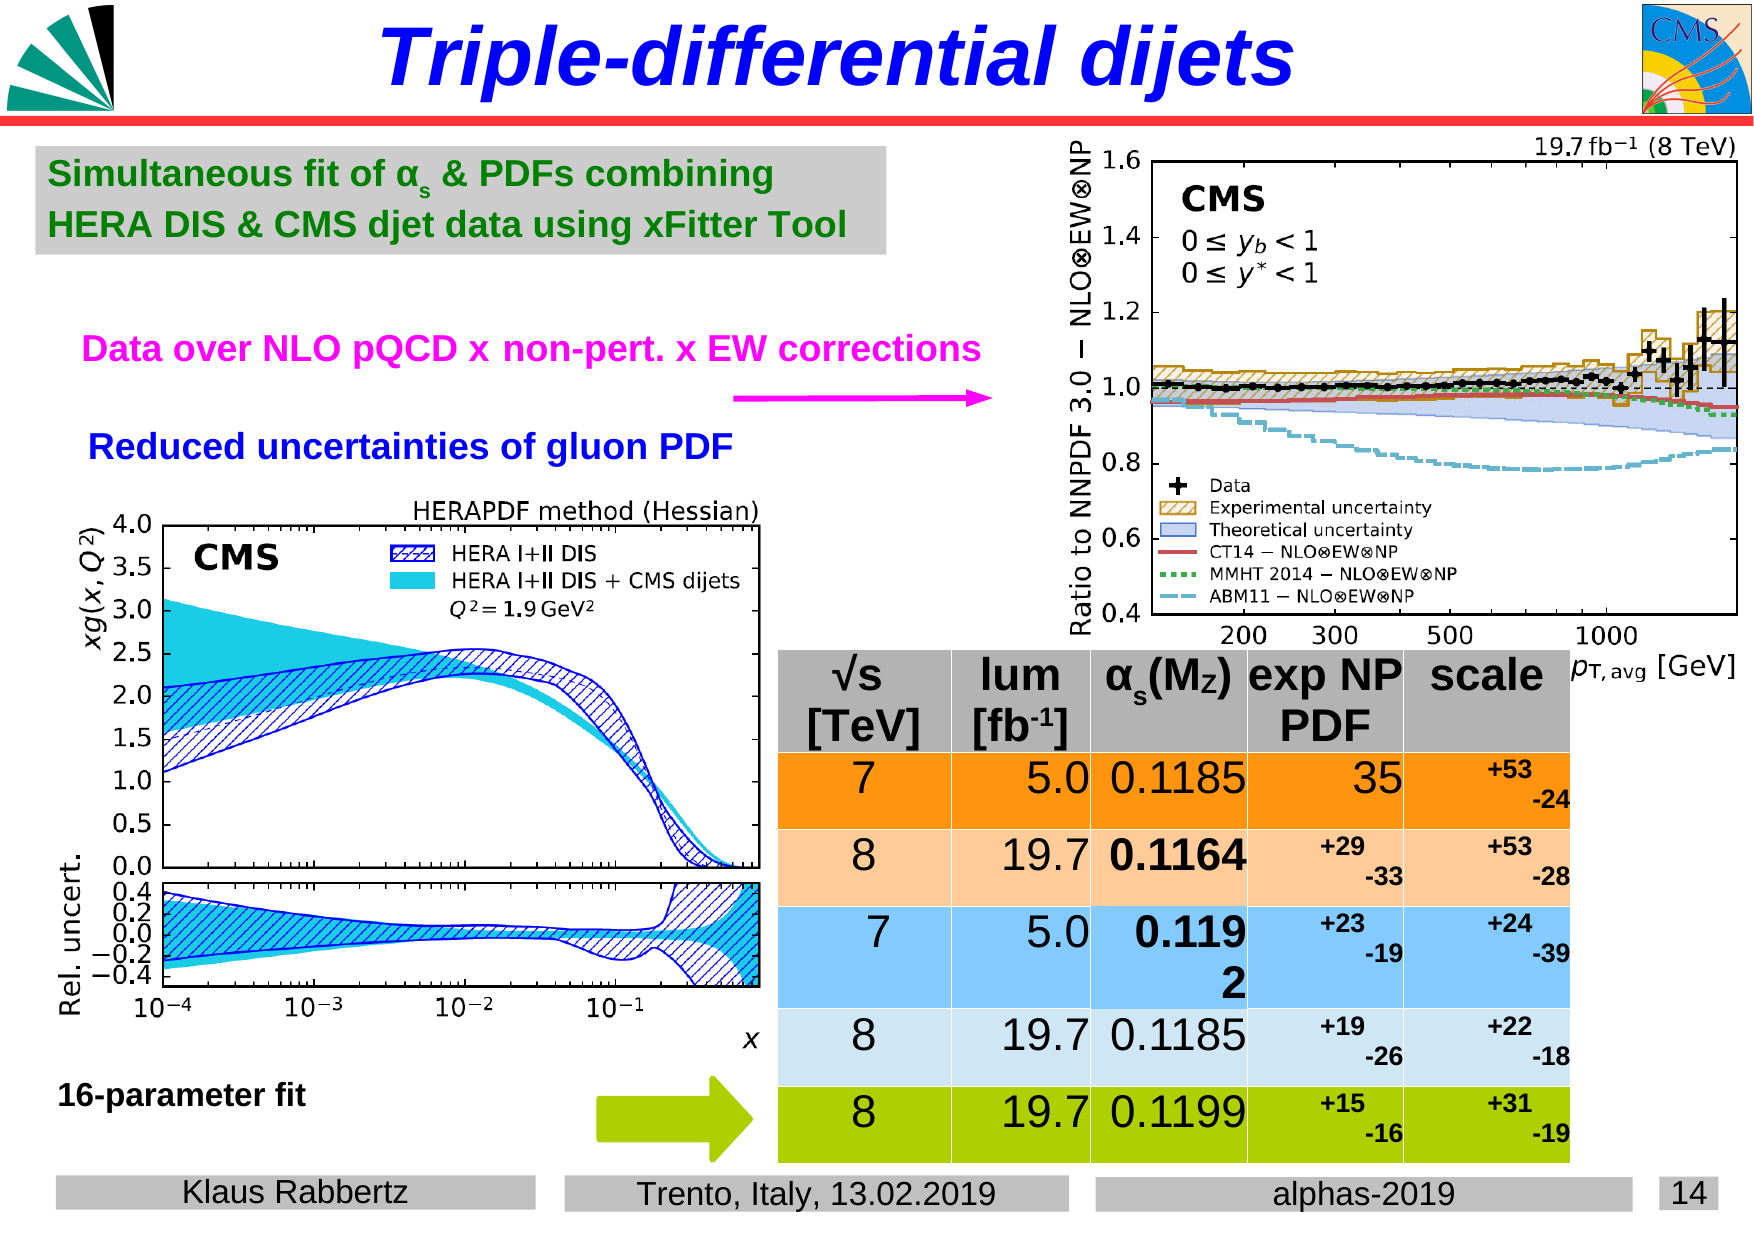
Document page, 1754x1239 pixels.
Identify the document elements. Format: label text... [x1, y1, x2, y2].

picture [7, 5, 114, 112]
table_cell 35 [1248, 753, 1403, 829]
table_cell 19.7 [952, 1087, 1090, 1163]
table_cell 0.1185 [1091, 753, 1247, 829]
table_cell +19-26 [1248, 1009, 1403, 1086]
table_cell +53-24 [1404, 753, 1570, 829]
picture [49, 494, 771, 1055]
table_cell +15-16 [1248, 1087, 1403, 1163]
table_cell 19.7 [952, 830, 1090, 906]
table_header scale [1404, 650, 1570, 752]
table_cell +29-33 [1248, 830, 1403, 906]
table_header exp NP PDF [1248, 650, 1403, 752]
table_cell 5.0 [952, 907, 1090, 1008]
table_cell 8 [778, 830, 951, 906]
table_cell 0.1199 [1091, 1087, 1247, 1163]
table_cell +23-19 [1248, 907, 1403, 1008]
title Triple-differential dijets [129, 0, 1545, 114]
text_box [599, 1078, 751, 1160]
table_header √s [TeV] [778, 650, 951, 752]
table_cell 0.1164 [1091, 830, 1247, 906]
table_header αs(MZ) [1091, 650, 1247, 752]
table_cell +53-28 [1404, 830, 1570, 906]
table_cell 0.1185 [1091, 1009, 1247, 1086]
picture [1057, 133, 1747, 682]
table_cell +24-39 [1404, 907, 1570, 1008]
table_cell 8 [778, 1087, 951, 1163]
table_cell 5.0 [952, 753, 1090, 829]
table_cell 7 [778, 907, 951, 1008]
text_box Reduced uncertainties of gluon PDF [76, 419, 761, 479]
text_box Simultaneous fit of αs & PDFs combining HERA DIS & CMS djet data using xFitter Tool [35, 146, 887, 255]
table_cell 0.1192 [1091, 906, 1247, 1009]
table_cell +22-18 [1404, 1009, 1570, 1086]
table_header lum [fb-1] [952, 650, 1090, 752]
picture [1642, 4, 1752, 114]
text_box Data over NLO pQCD x non-pert. x EW corrections [69, 320, 995, 377]
text_box 16-parameter fit [45, 1070, 329, 1122]
table_cell 8 [778, 1009, 951, 1086]
table_cell 7 [778, 753, 951, 829]
table_cell +31-19 [1404, 1087, 1570, 1163]
table_cell 19.7 [952, 1009, 1090, 1086]
